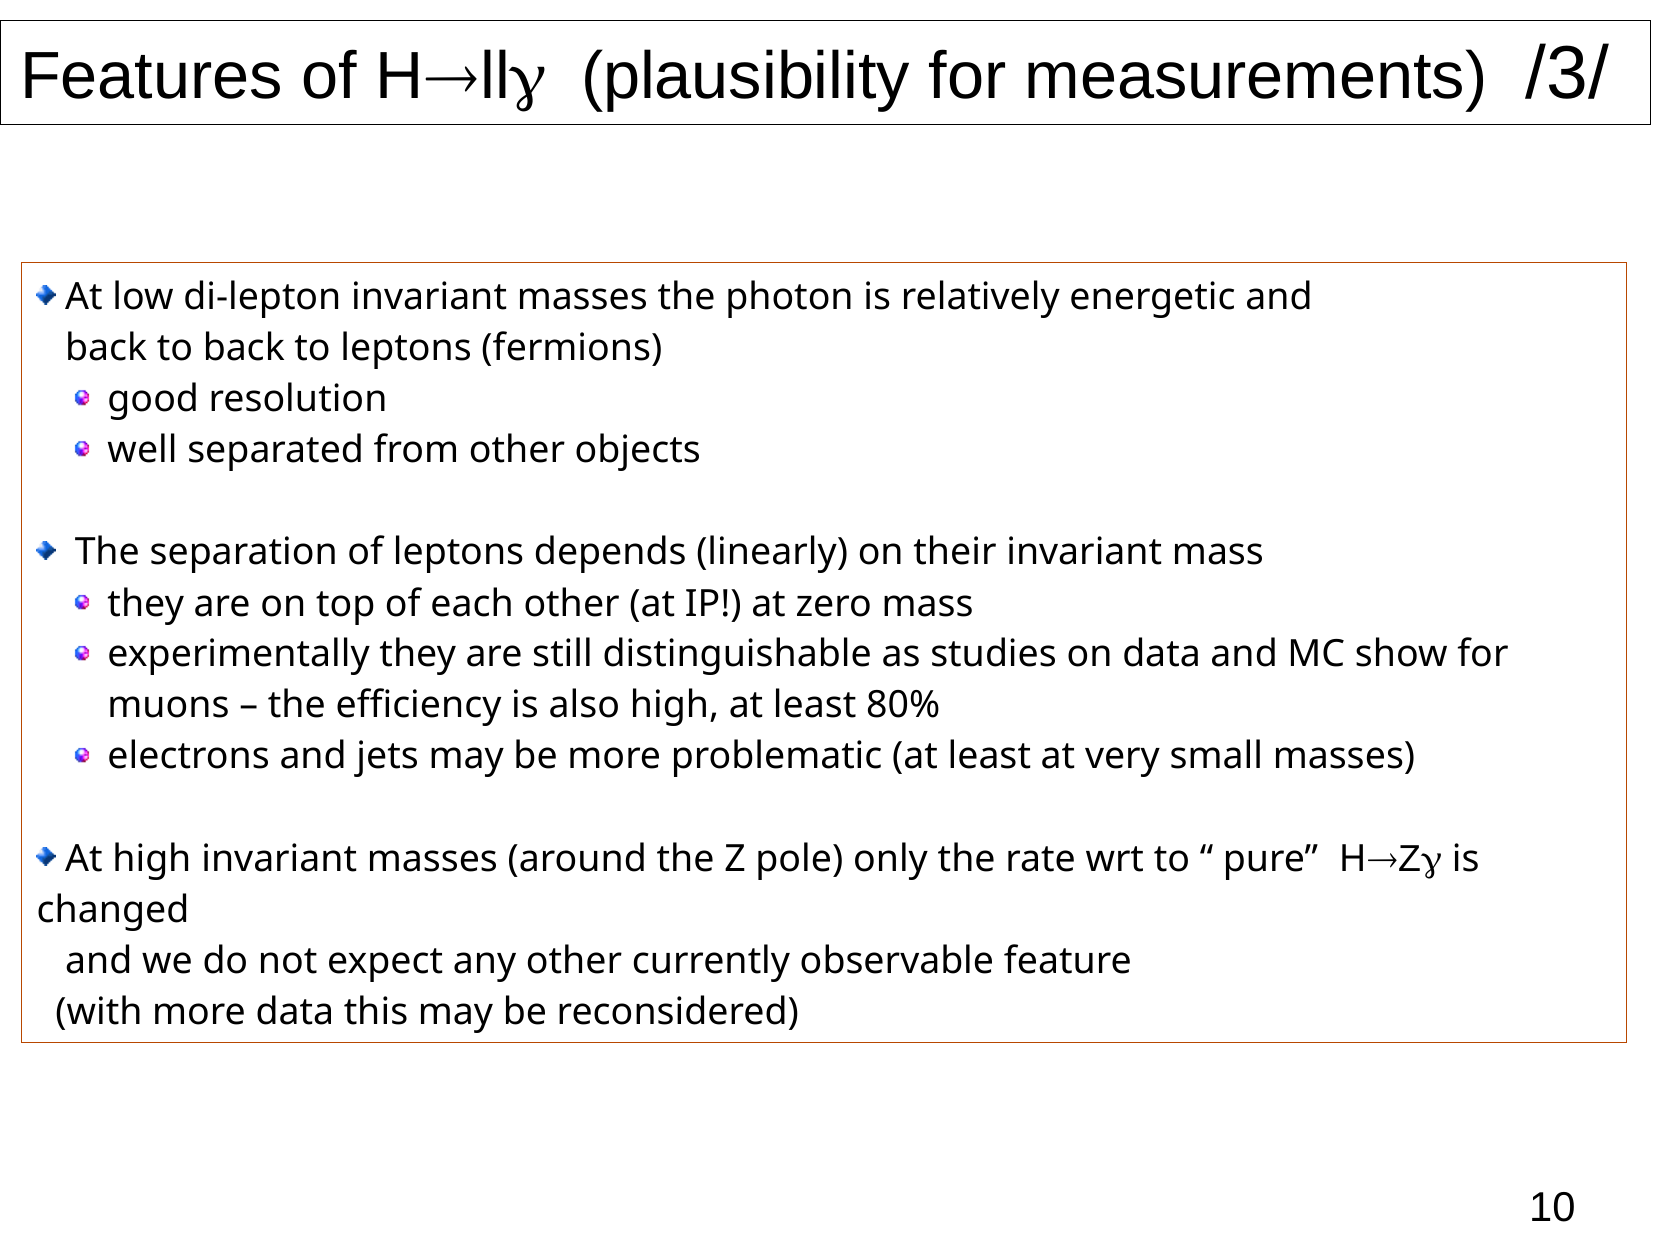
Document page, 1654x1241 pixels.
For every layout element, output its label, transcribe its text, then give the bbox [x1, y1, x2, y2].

picture [36, 862, 56, 866]
text_box At low di-lepton invariant masses the photon is relatively energetic and back to back to leptons (fermions) good resolution well separated from other objects The separation of leptons depends (linearly) on their invariant mass they are on top of each other (at IP!) at zero mass experimentally they are still distinguishable as studies on data and MC show for muons – the efficiency is also high, at least 80% electrons and jets may be more problematic (at least at very small masses) At high invariant masses (around the Z pole) only the rate wrt to “ pure” HZ is changed and we do not expect any other currently observable feature (with more data this may be reconsidered) [21, 262, 1627, 316]
title Features of Hll (plausibility for measurements) /3/ [0, 20, 1651, 24]
